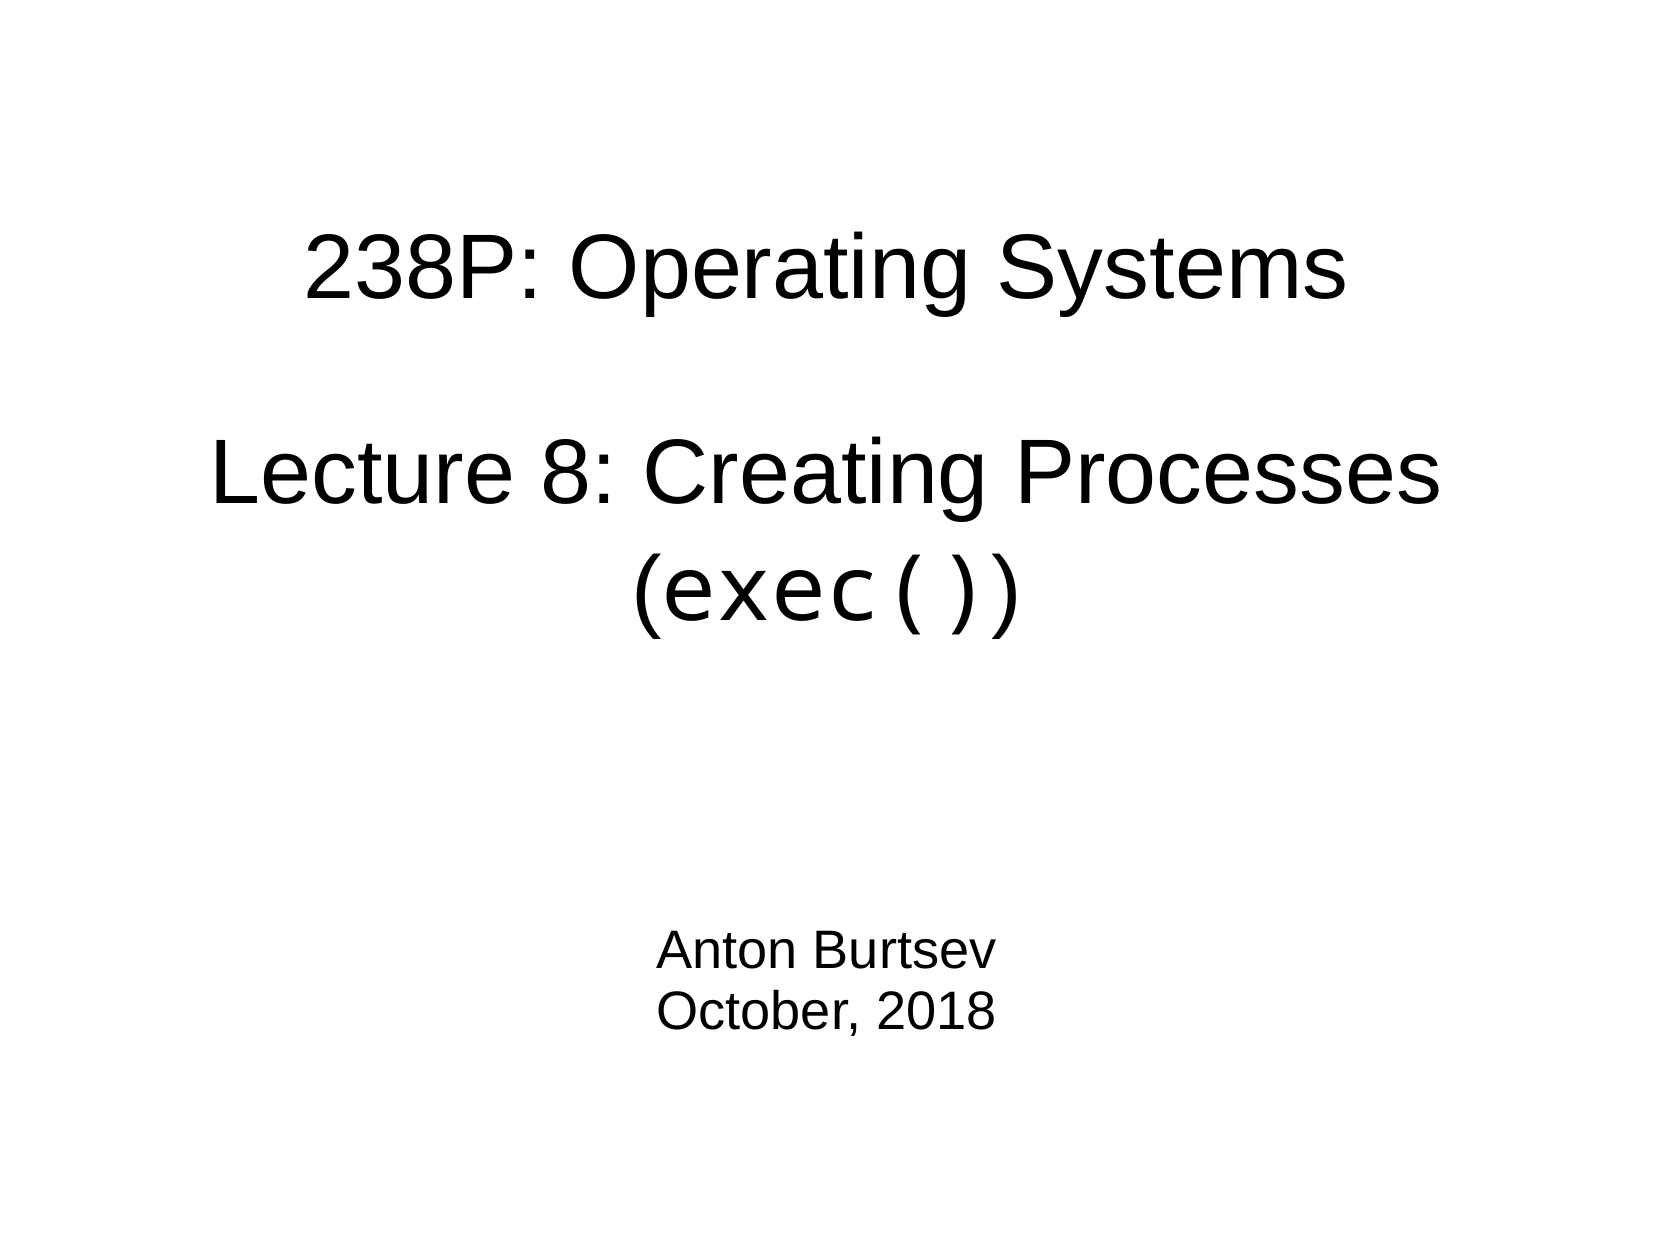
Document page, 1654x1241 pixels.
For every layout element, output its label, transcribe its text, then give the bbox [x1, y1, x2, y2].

subtitle Anton Burtsev October, 2018 [82, 637, 1571, 1109]
title 238P: Operating Systems Lecture 8: Creating Processes (exec()) [82, 113, 1571, 637]
